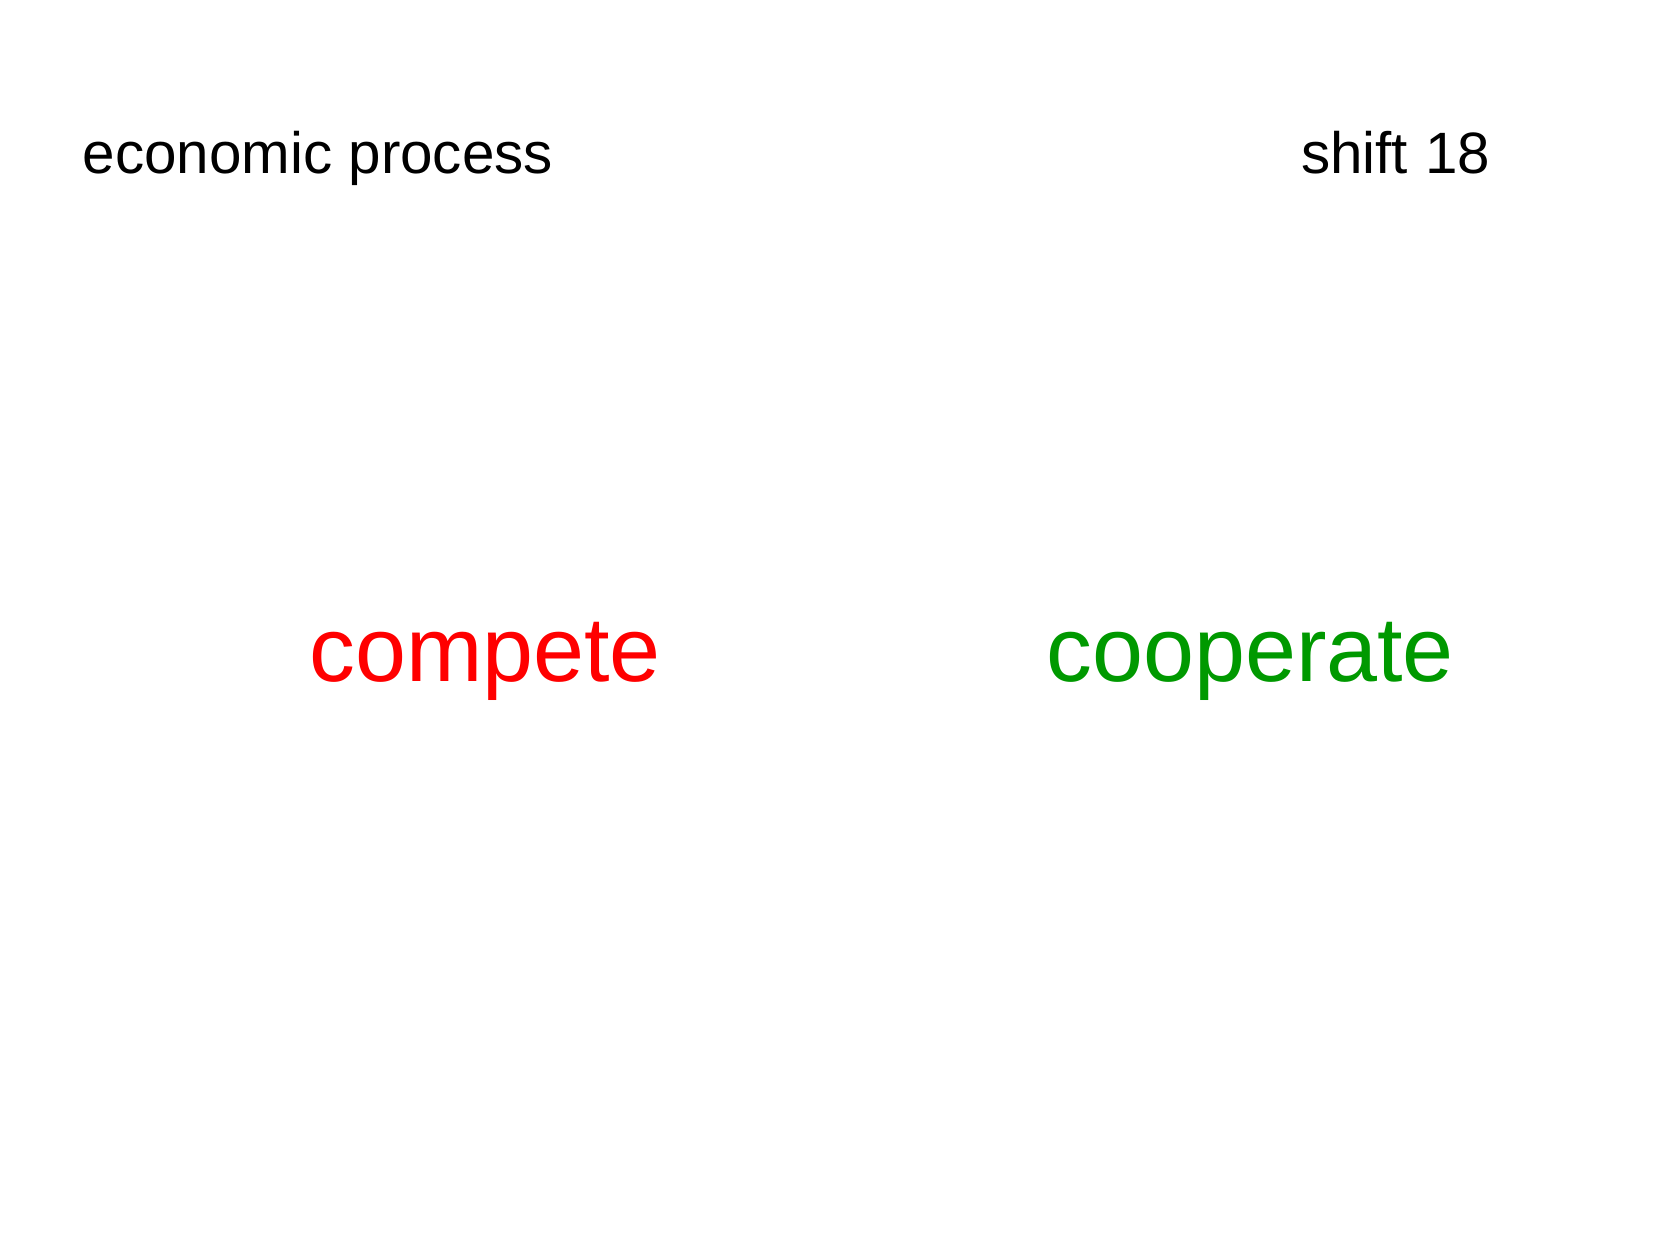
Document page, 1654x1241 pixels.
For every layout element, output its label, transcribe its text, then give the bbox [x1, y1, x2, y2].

title 18 [1425, 49, 1572, 257]
list compete [60, 290, 825, 1010]
list cooperate [825, 290, 1606, 1010]
title shift [767, 49, 1409, 257]
title economic process [82, 49, 767, 257]
